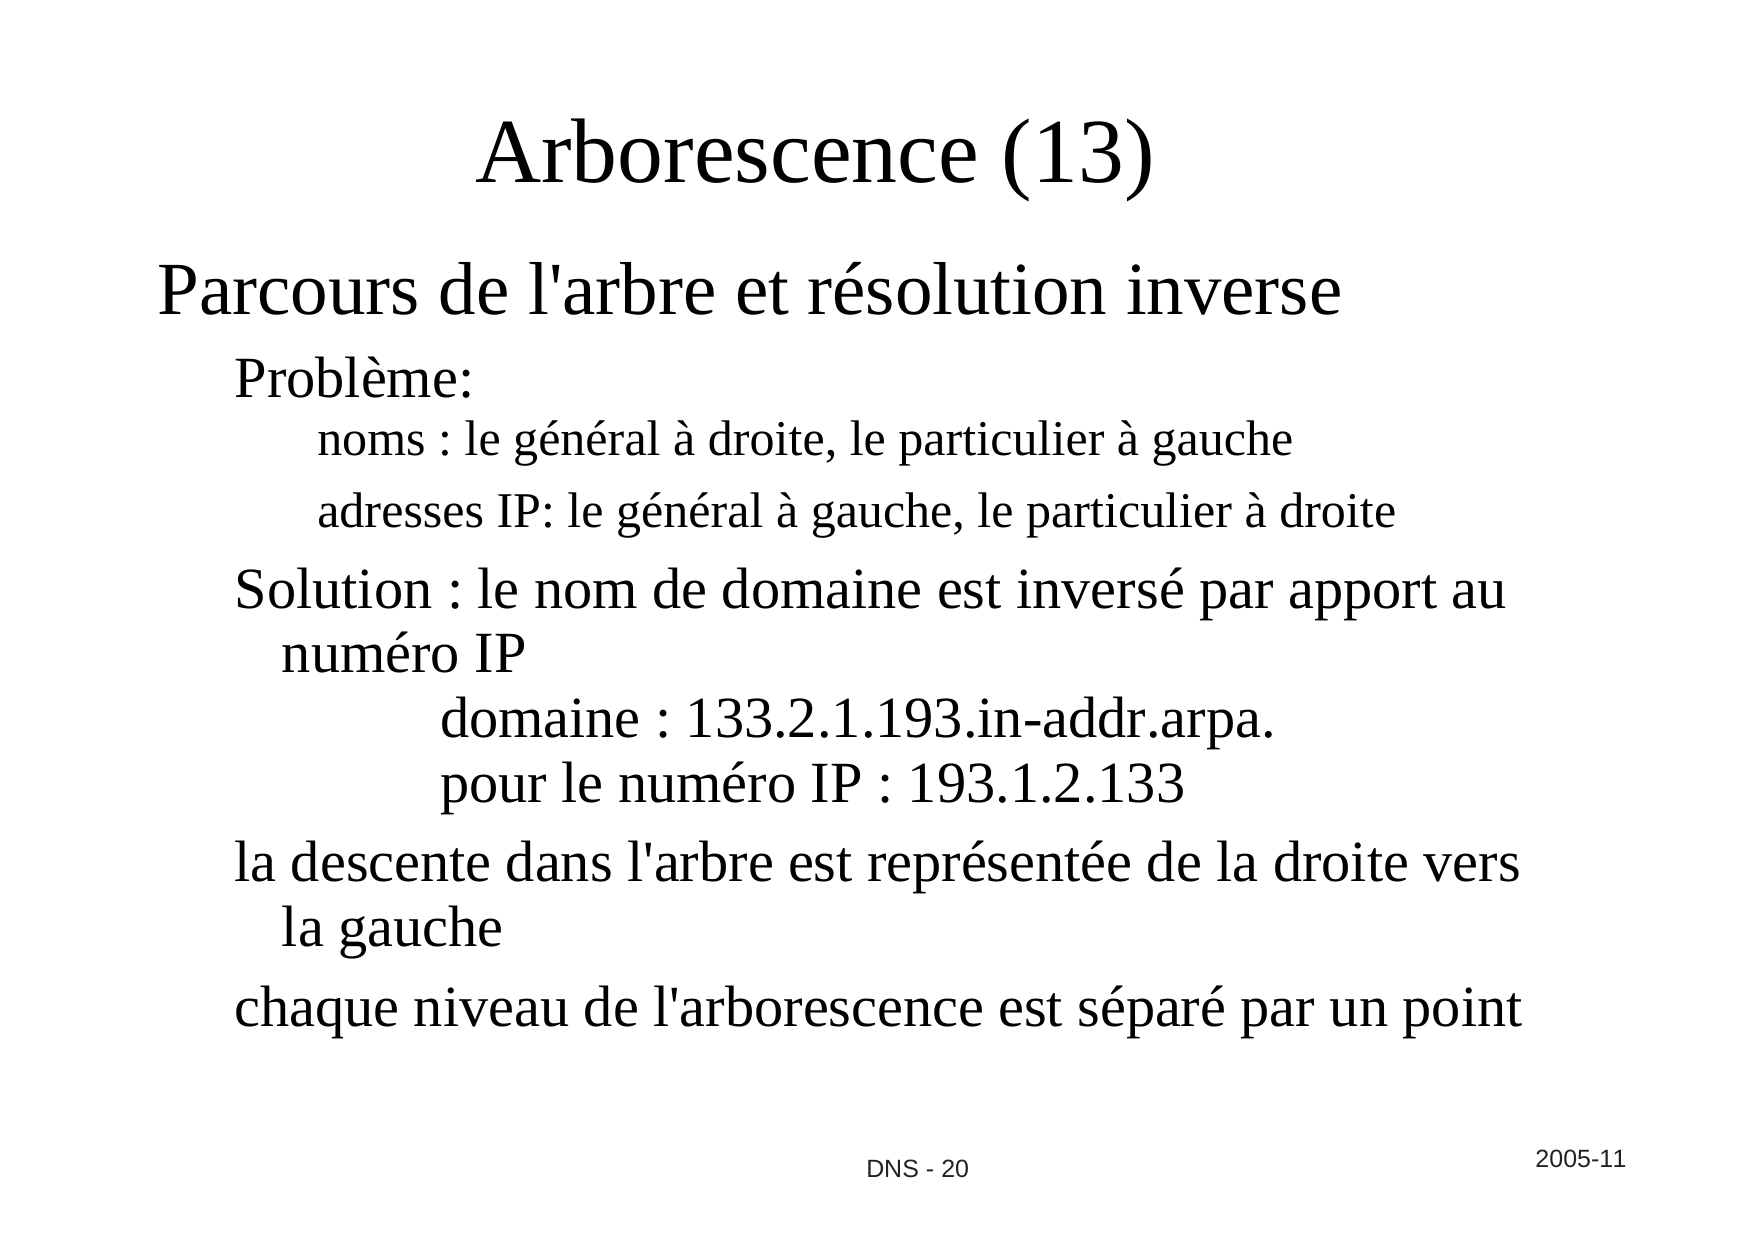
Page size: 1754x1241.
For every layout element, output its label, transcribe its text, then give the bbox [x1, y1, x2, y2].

list Parcours de l'arbre et résolution inverse Problème: noms : le général à droite, le particulier à gauche adresses IP: le général à gauche, le particulier à droite Solution : le nom de domaine est inversé par apport au numéro IP domaine : 133.2.1.193.in-addr.arpa. pour le numéro IP : 193.1.2.133 la descente dans l'arbre est représentée de la droite vers la gauche chaque niveau de l'arborescence est séparé par un point [124, 240, 1585, 1183]
title Arborescence (13) [124, 57, 1507, 240]
